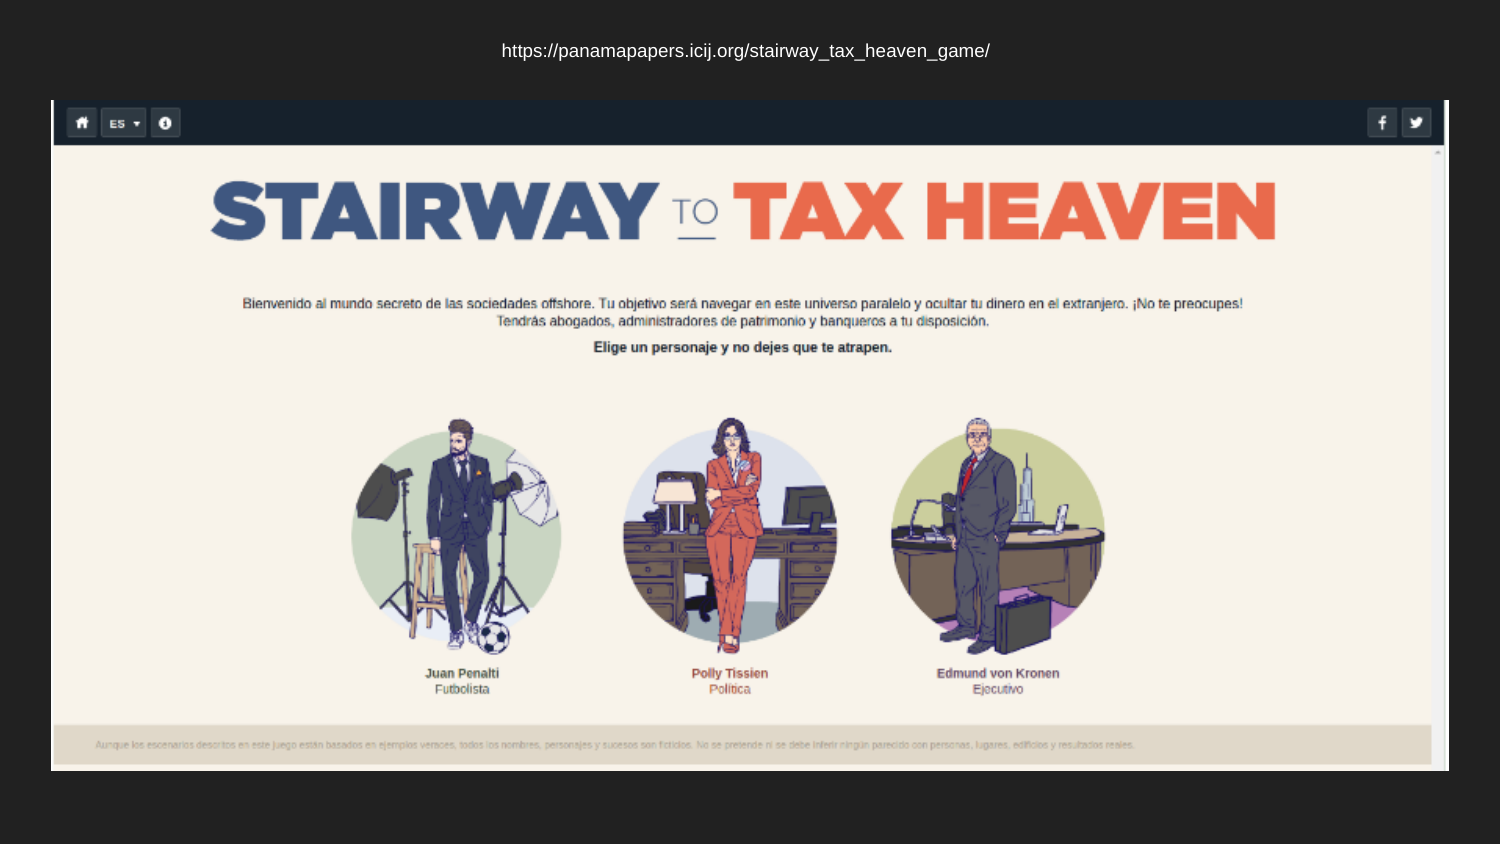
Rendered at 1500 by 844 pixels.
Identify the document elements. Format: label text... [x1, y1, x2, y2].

picture [51, 100, 1449, 771]
text_box https://panamapapers.icij.org/stairway_tax_heaven_game/ [85, 23, 1406, 100]
